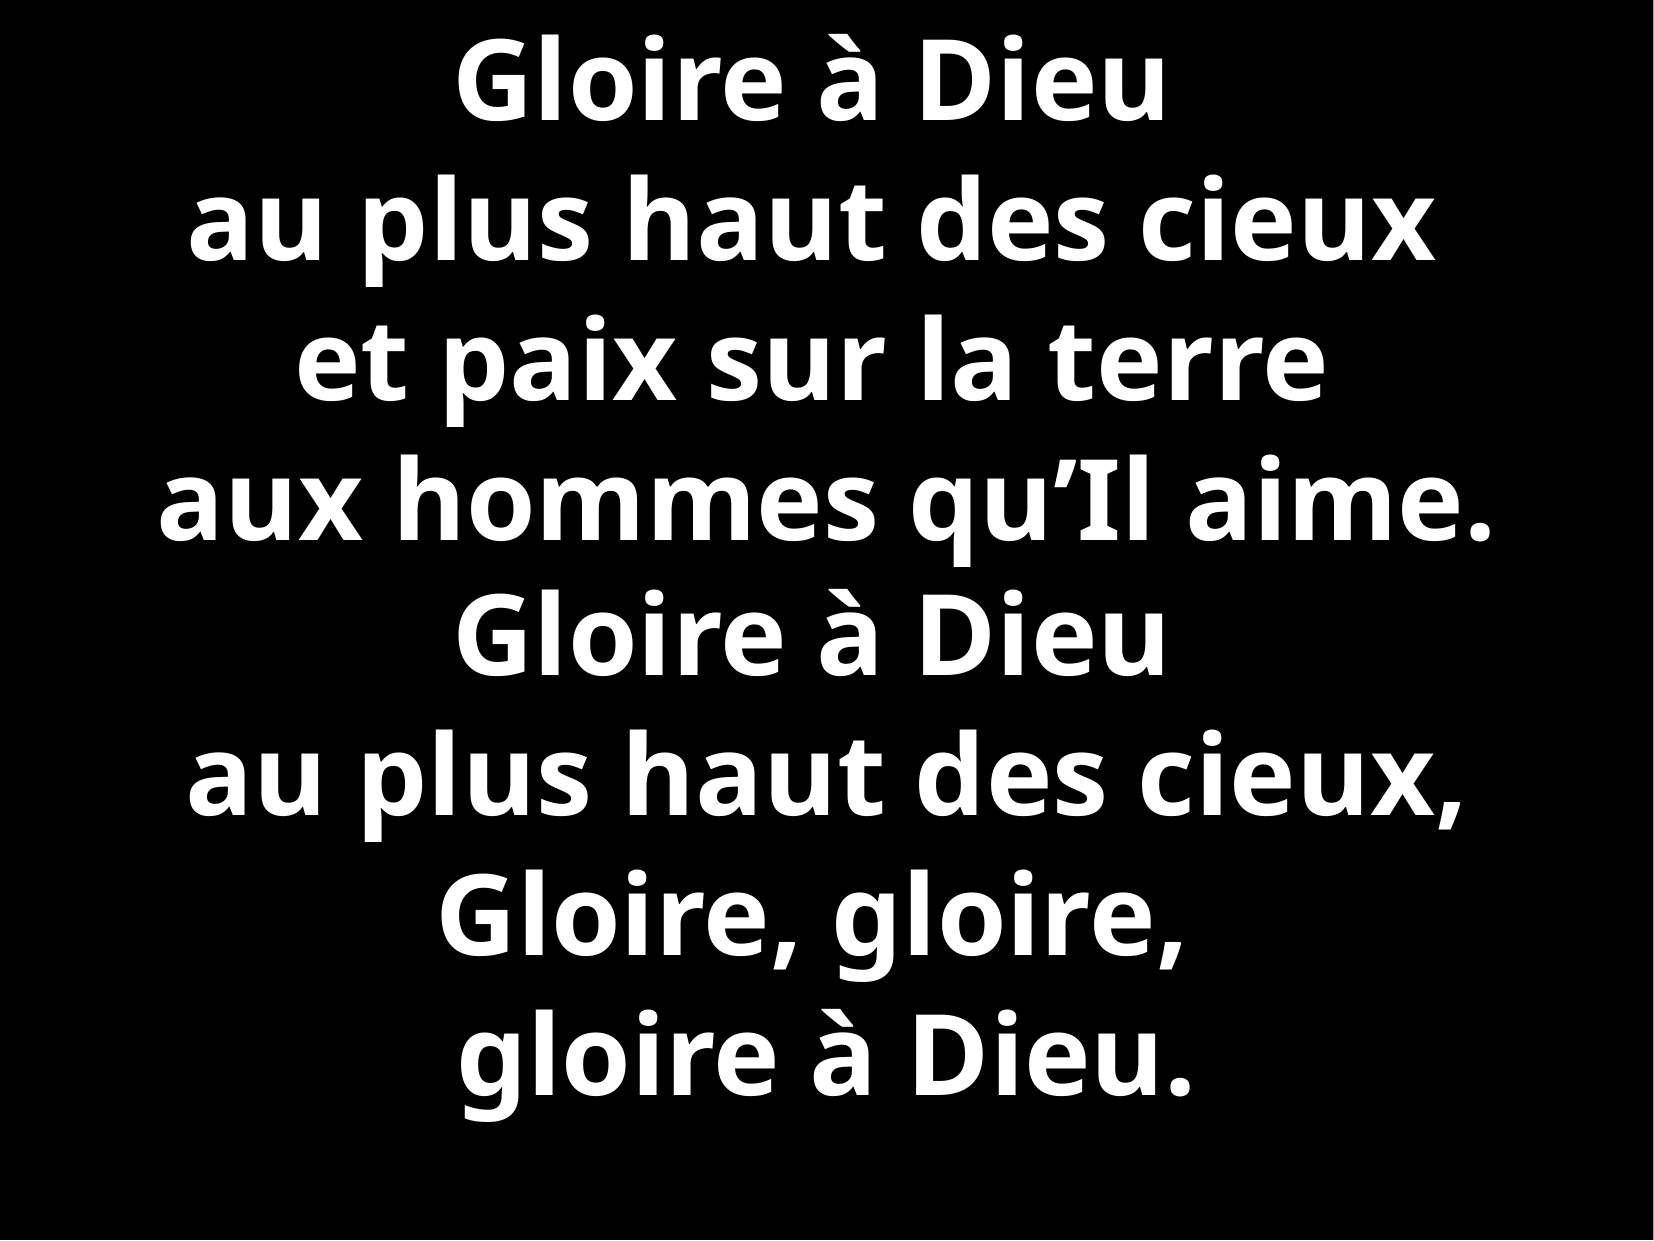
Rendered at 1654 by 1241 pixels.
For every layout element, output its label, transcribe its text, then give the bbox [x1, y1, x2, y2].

list Gloire à Dieu au plus haut des cieux et paix sur la terre aux hommes qu’Il aime. Gloire à Dieu au plus haut des cieux, Gloire, gloire, gloire à Dieu. [0, 0, 1654, 1241]
